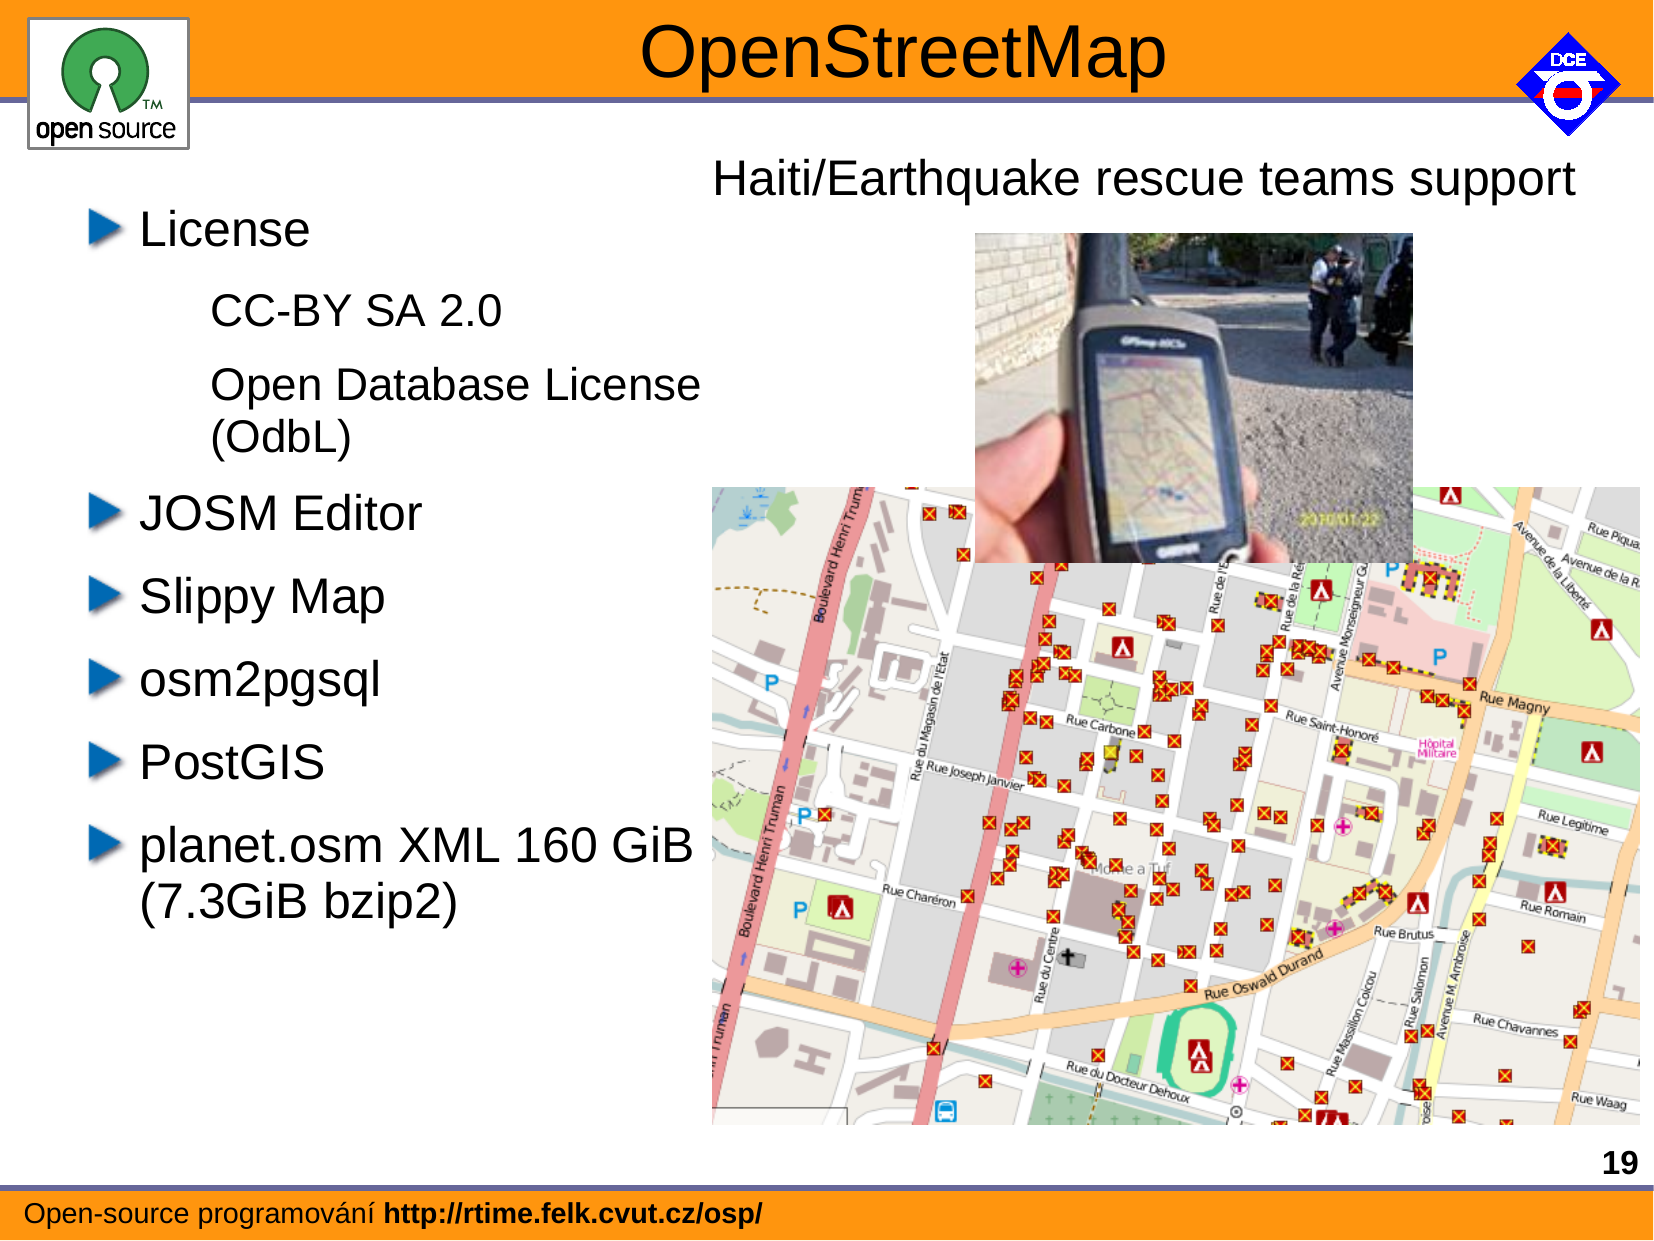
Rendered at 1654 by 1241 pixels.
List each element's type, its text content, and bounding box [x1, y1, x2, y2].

picture [712, 233, 1640, 1126]
text_box Haiti/Earthquake rescue teams support [712, 150, 1613, 213]
title OpenStreetMap [178, 4, 1631, 98]
list License CC-BY SA 2.0 Open Database License (OdbL) JOSM Editor Slippy Map osm2pgsql PostGIS planet.osm XML 160 GiB (7.3GiB bzip2) [68, 201, 713, 1118]
